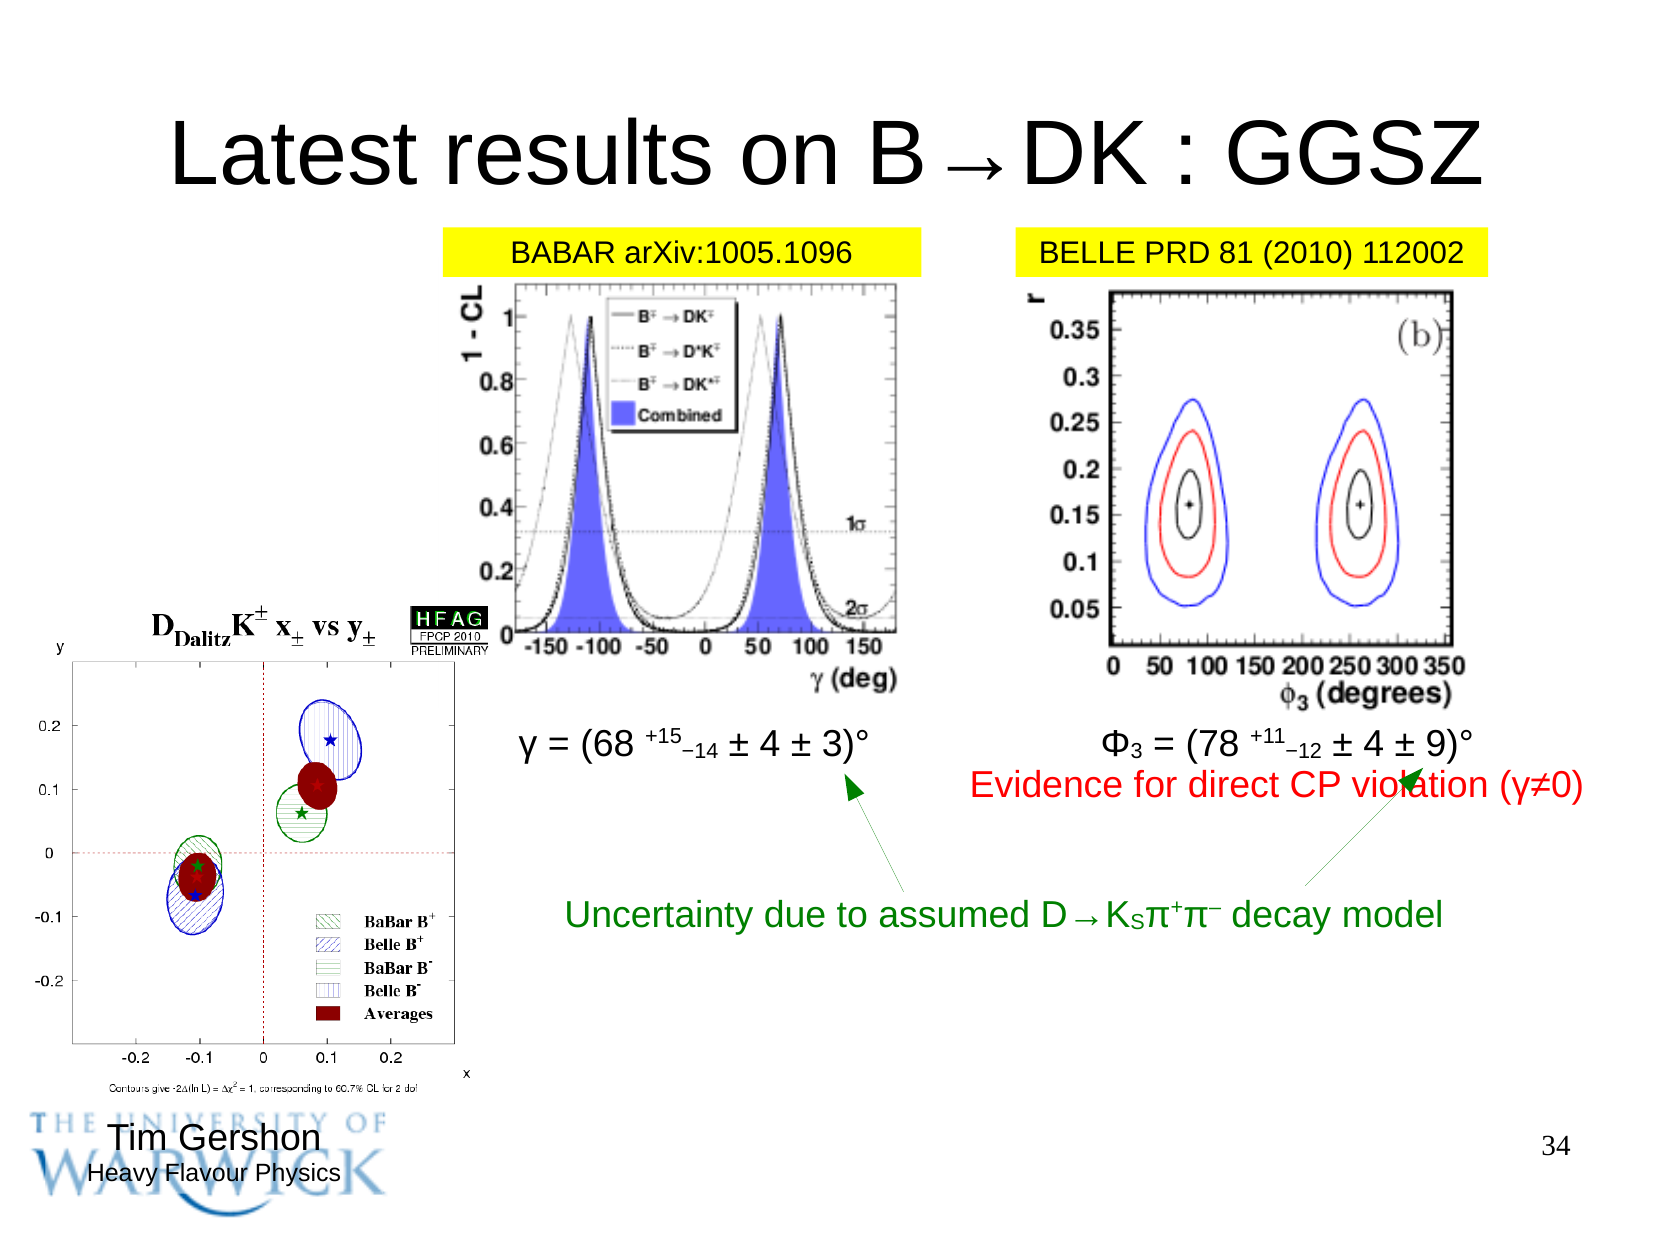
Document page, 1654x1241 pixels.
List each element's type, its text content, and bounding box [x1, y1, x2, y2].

text_box Tim Gershon Heavy Flavour Physics [45, 1108, 383, 1194]
picture [1009, 271, 1488, 714]
picture [24, 257, 924, 1103]
text_box γ = (68 +15−14 ± 4 ± 3)° [502, 714, 922, 786]
text_box BABAR arXiv:1005.1096 [442, 227, 922, 277]
title Latest results on B→DK : GGSZ [82, 56, 1571, 250]
text_box BELLE PRD 81 (2010) 112002 [1015, 227, 1489, 277]
picture [19, 1106, 406, 1232]
text_box Φ3 = (78 +11−12 ± 4 ± 9)° Evidence for direct CP violation (γ≠0) [938, 714, 1636, 828]
text_box Uncertainty due to assumed D→KSπ+π– decay model [501, 885, 1506, 957]
